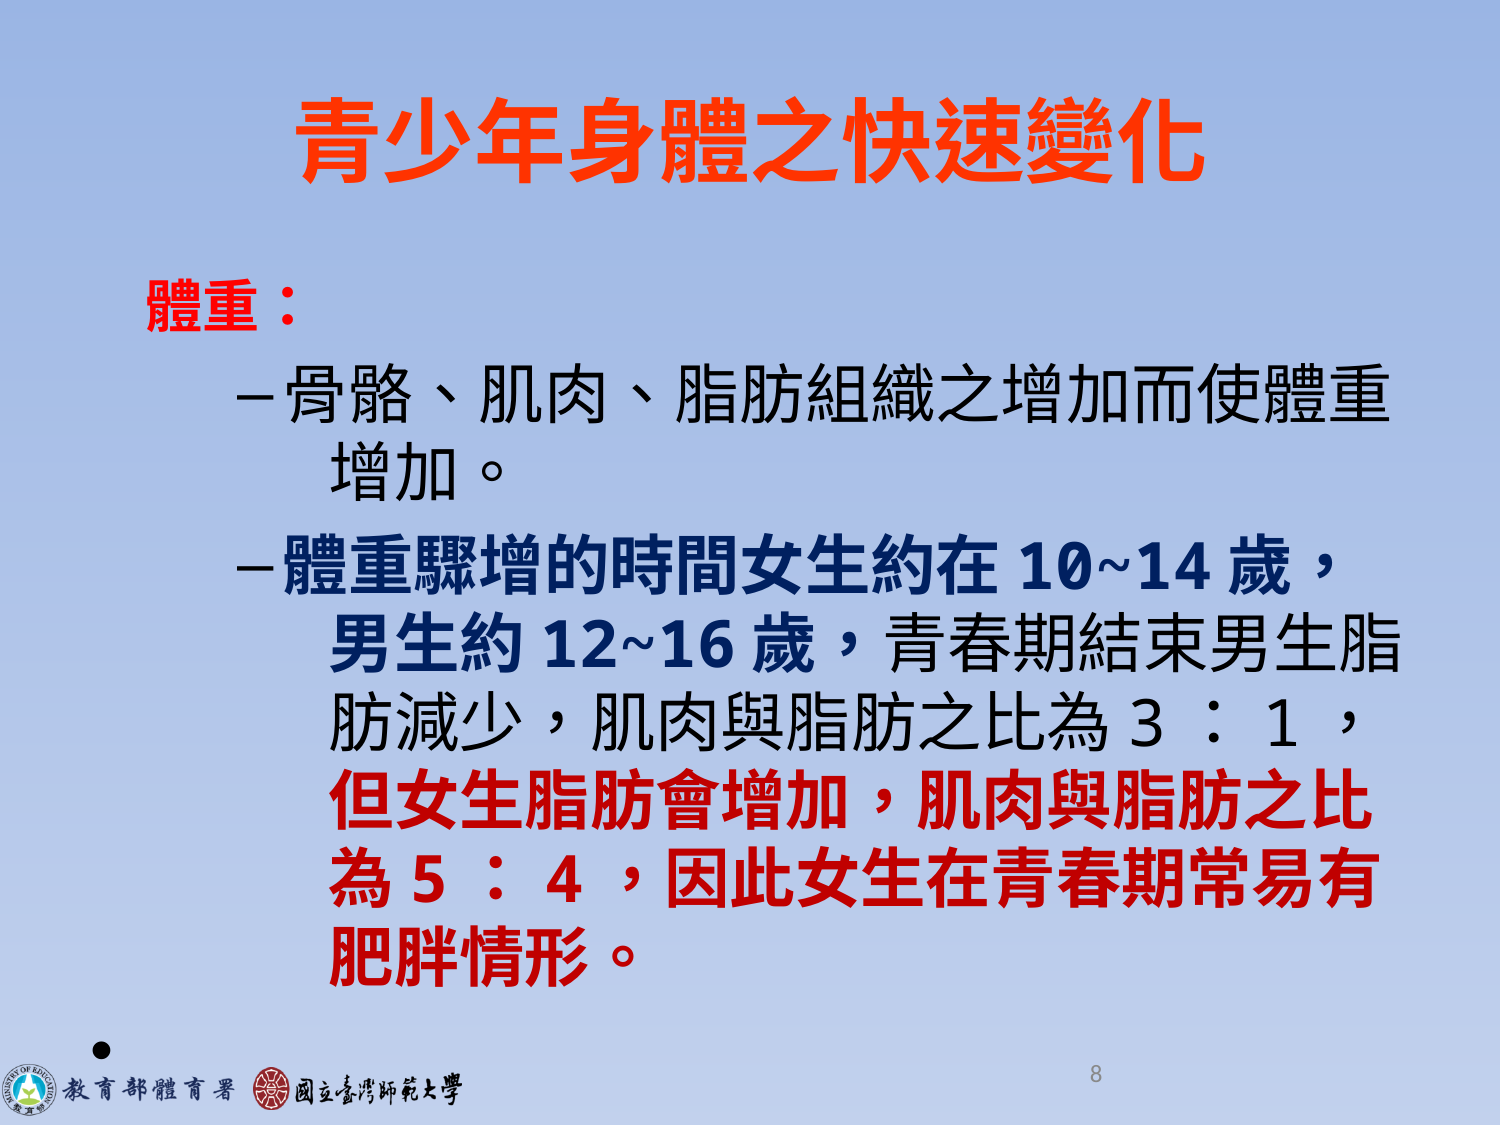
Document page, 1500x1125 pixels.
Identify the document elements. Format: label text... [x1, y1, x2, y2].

title 青少年身體之快速變化 [75, 45, 1426, 233]
list 體重： 骨骼、肌肉、脂肪組織之增加而使體重增加。 體重驟增的時間女生約在10~14歲，男生約12~16歲，青春期結束男生脂肪減少，肌肉與脂肪之比為3：1，但女生脂肪會增加，肌肉與脂肪之比為5：4，因此女生在青春期常易有肥胖情形。 [75, 262, 1426, 1005]
text_box [1074, 1042, 1426, 1103]
